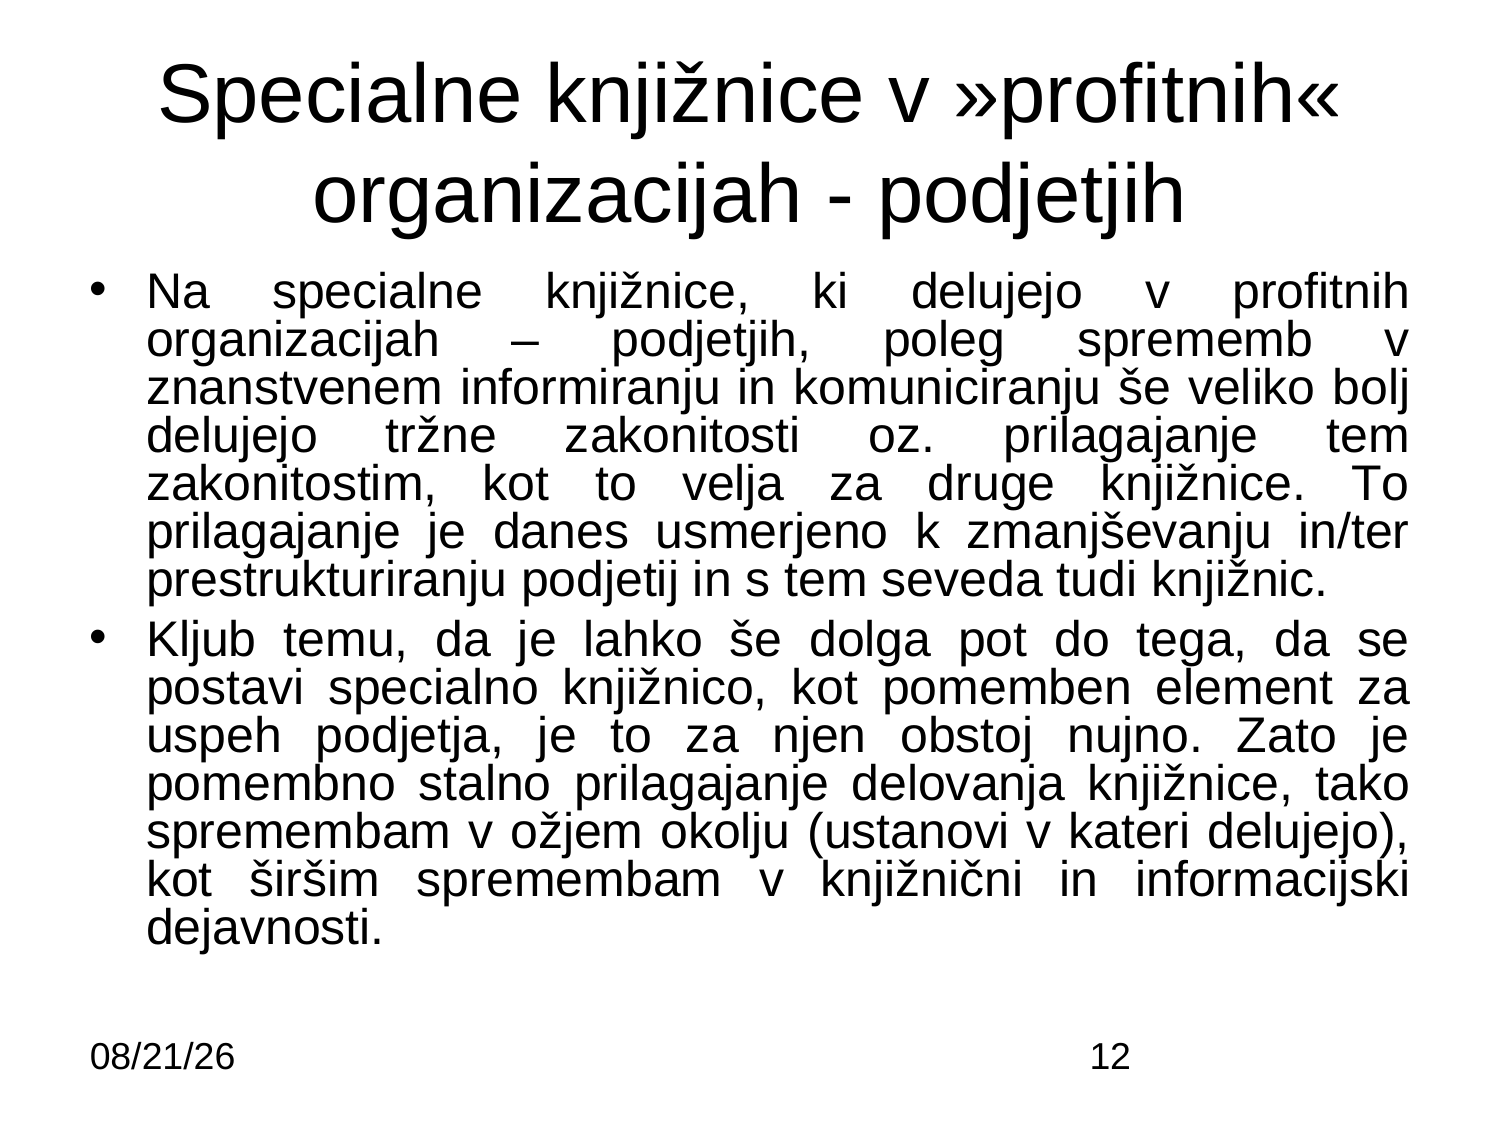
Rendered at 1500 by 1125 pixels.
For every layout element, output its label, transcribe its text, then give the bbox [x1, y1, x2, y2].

list Na specialne knjižnice, ki delujejo v profitnih organizacijah – podjetjih, poleg sprememb v znanstvenem informiranju in komuniciranju še veliko bolj delujejo tržne zakonitosti oz. prilagajanje tem zakonitostim, kot to velja za druge knjižnice. To prilagajanje je danes usmerjeno k zmanjševanju in/ter prestrukturiranju podjetij in s tem seveda tudi knjižnic. Kljub temu, da je lahko še dolga pot do tega, da se postavi specialno knjižnico, kot pomemben element za uspeh podjetja, je to za njen obstoj nujno. Zato je pomembno stalno prilagajanje delovanja knjižnice, tako spremembam v ožjem okolju (ustanovi v kateri delujejo), kot širšim spremembam v knjižnični in informacijski dejavnosti. [75, 262, 1426, 1006]
title Specialne knjižnice v »profitnih« organizacijah - podjetjih [75, 31, 1426, 247]
